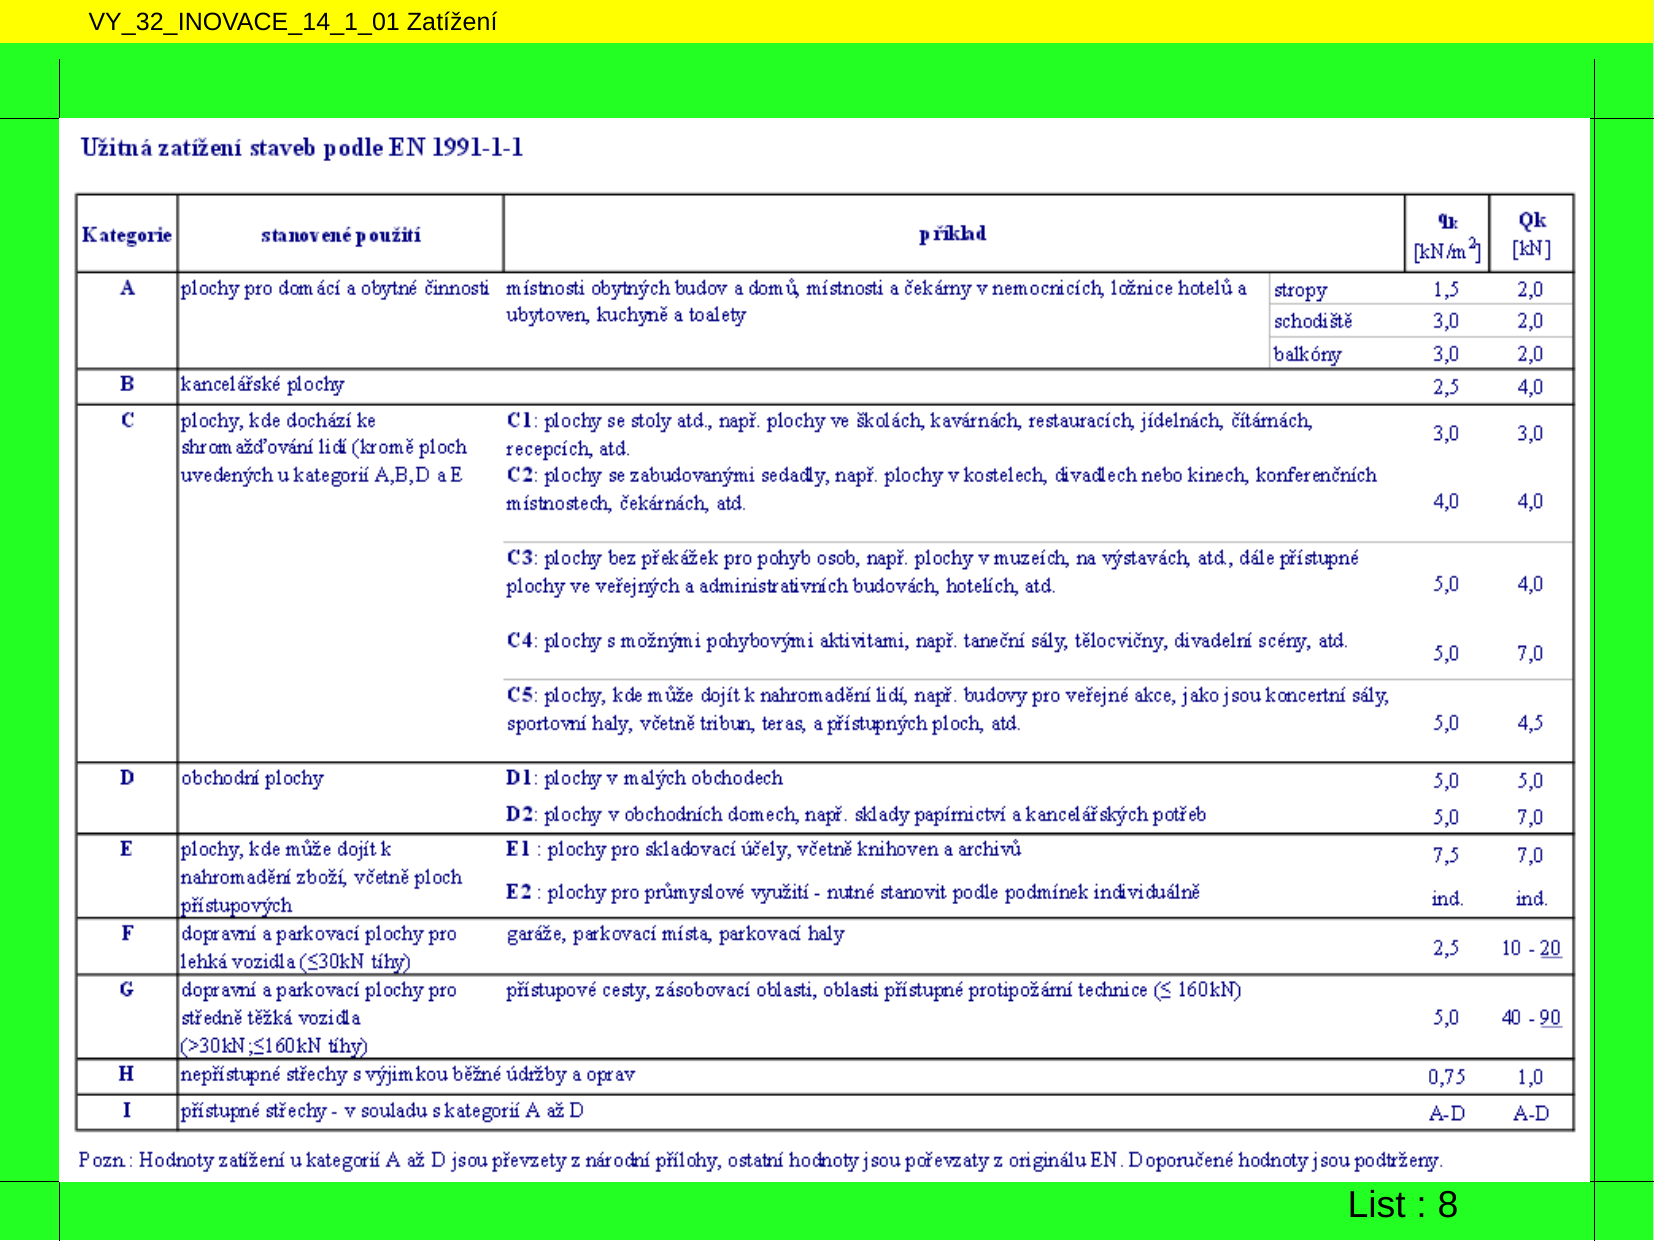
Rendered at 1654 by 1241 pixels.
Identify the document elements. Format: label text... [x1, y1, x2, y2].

text_box List : <číslo> [1357, 1176, 1599, 1241]
picture [59, 118, 1590, 1182]
text_box VY_32_INOVACE_14_1_01 Zatížení [0, 0, 1654, 43]
